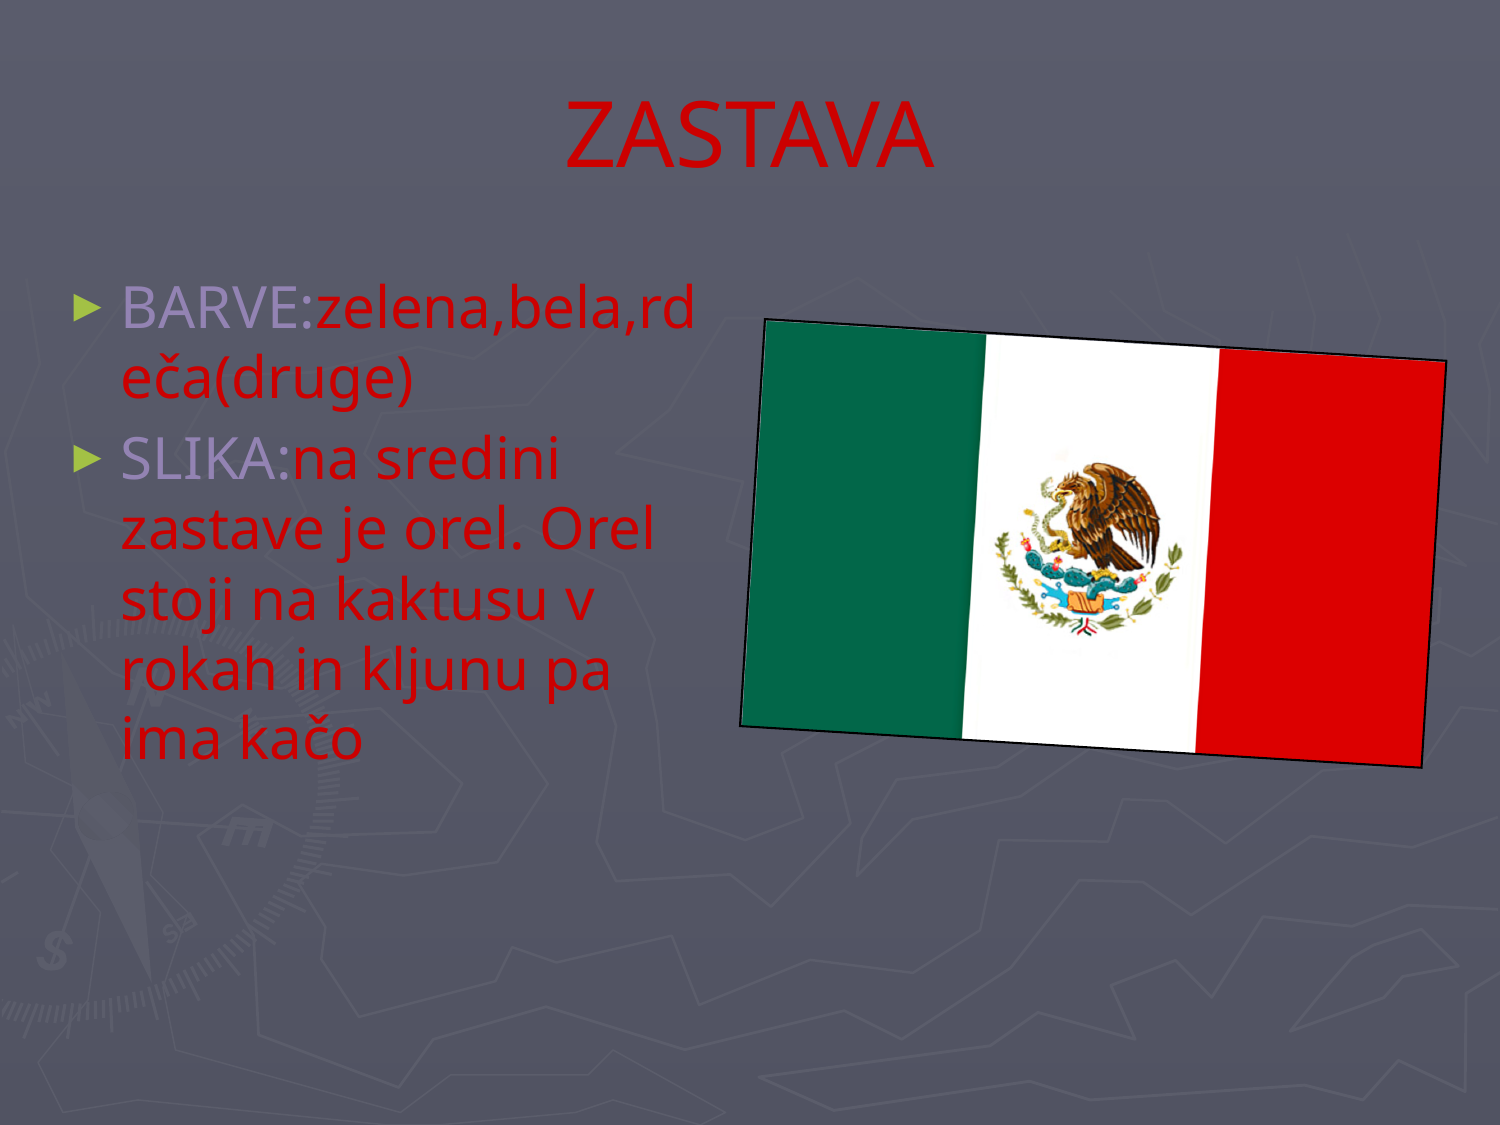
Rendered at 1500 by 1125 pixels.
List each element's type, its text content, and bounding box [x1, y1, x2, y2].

picture [741, 320, 1446, 767]
title ZASTAVA [49, 37, 1451, 225]
list BARVE:zelena,bela,rdeča(druge) SLIKA:na sredini zastave je orel. Orel stoji na kaktusu v rokah in kljunu pa ima kačo [49, 262, 738, 1001]
